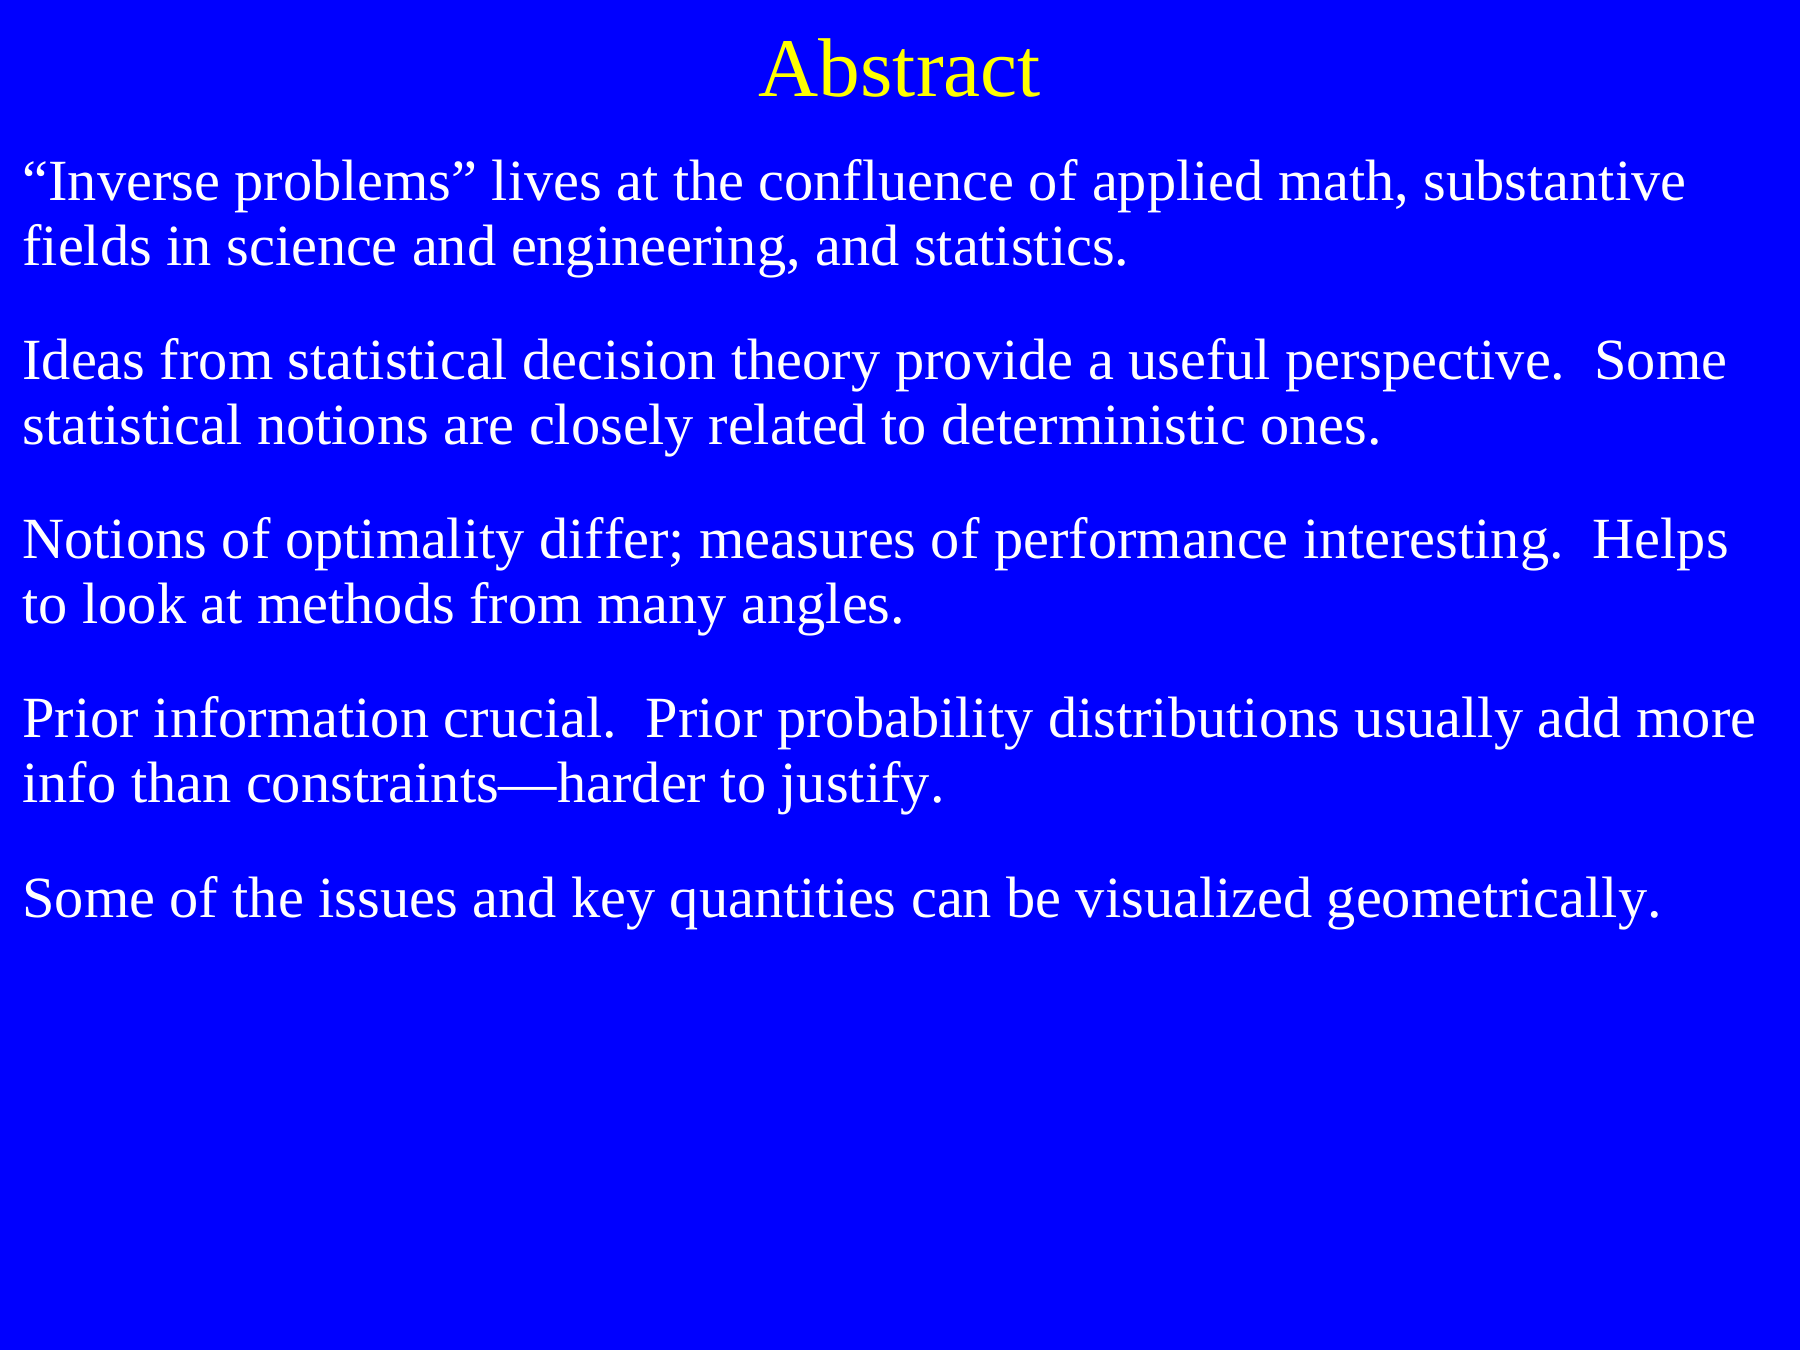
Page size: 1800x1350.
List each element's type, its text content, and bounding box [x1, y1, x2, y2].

list “Inverse problems” lives at the confluence of applied math, substantive fields in science and engineering, and statistics. Ideas from statistical decision theory provide a useful perspective. Some statistical notions are closely related to deterministic ones. Notions of optimality differ; measures of performance interesting. Helps to look at methods from many angles. Prior information crucial. Prior probability distributions usually add more info than constraints—harder to justify. Some of the issues and key quantities can be visualized geometrically. [0, 137, 1800, 1350]
title Abstract [0, 0, 1800, 137]
